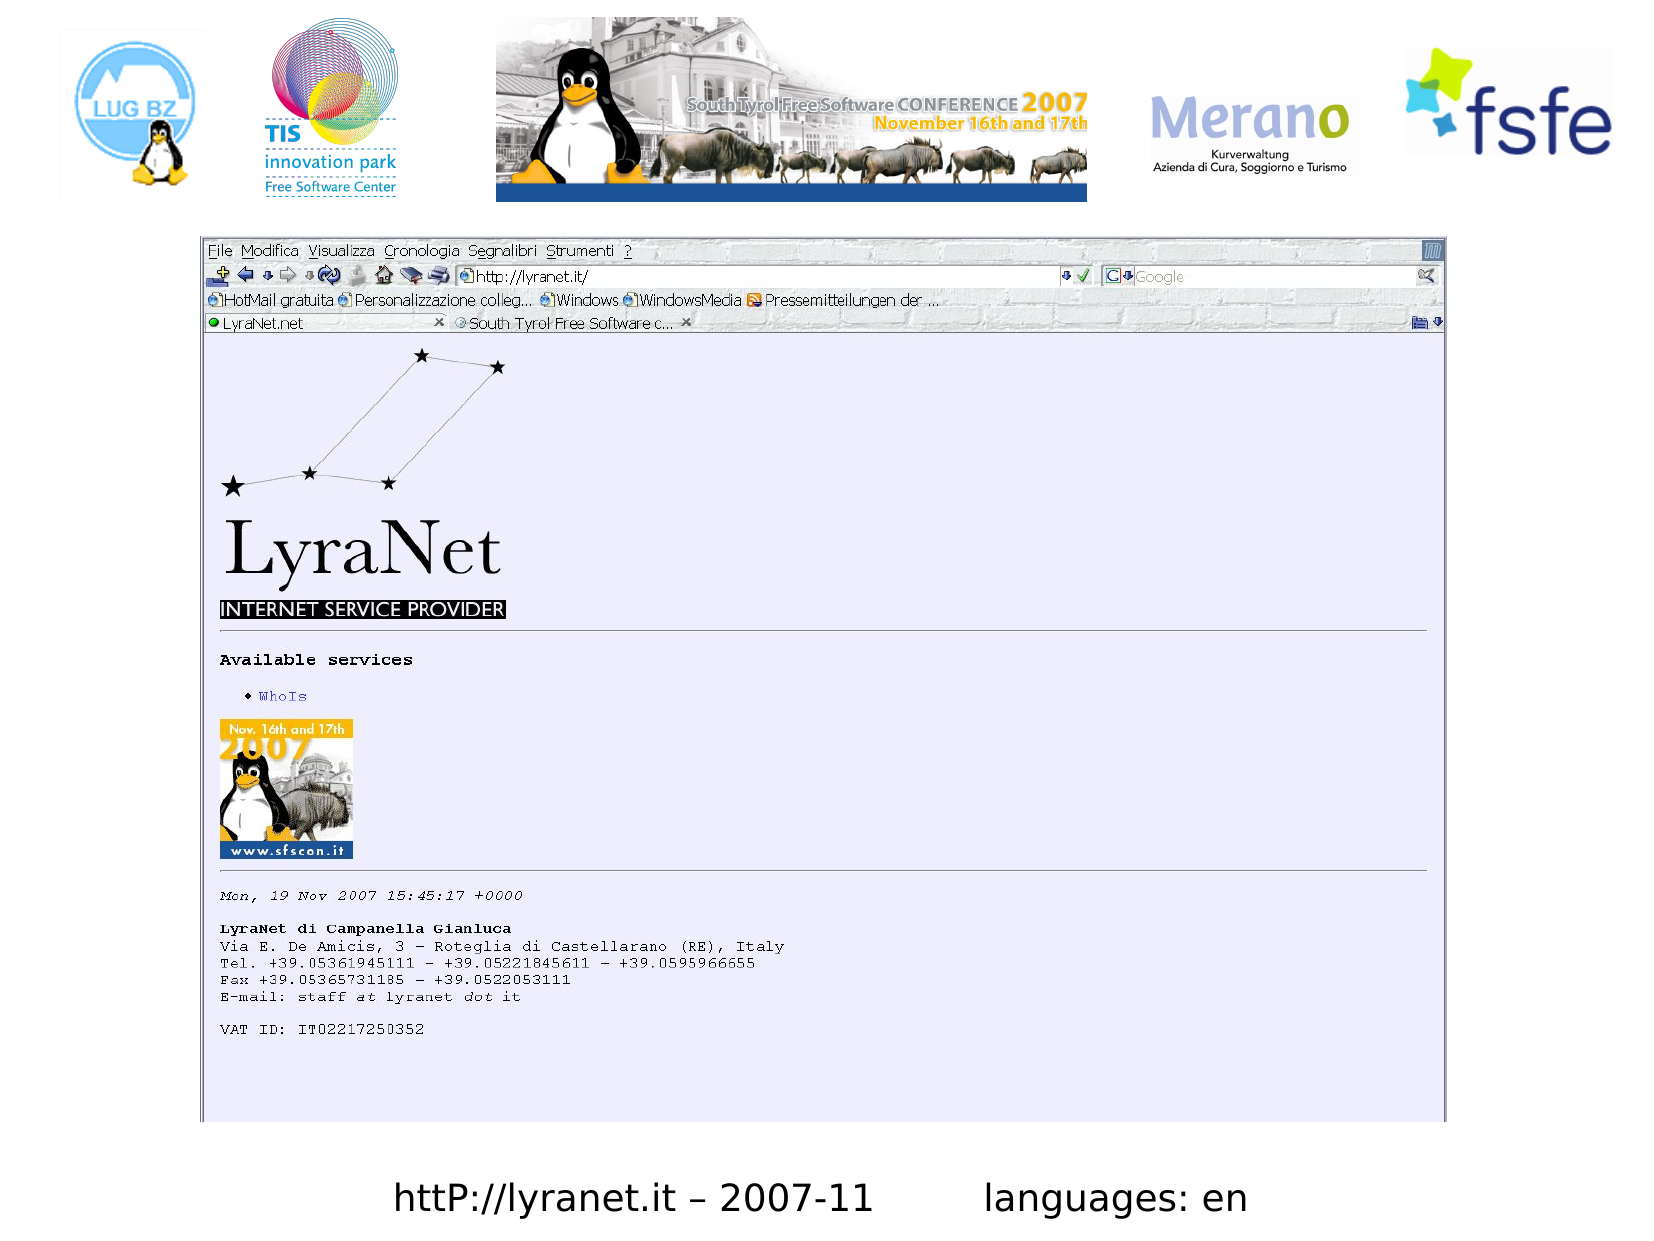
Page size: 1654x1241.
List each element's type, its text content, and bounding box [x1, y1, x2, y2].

picture [1405, 47, 1613, 156]
picture [496, 17, 1087, 202]
picture [59, 29, 220, 198]
picture [200, 236, 1447, 1123]
picture [1151, 96, 1359, 177]
text_box httP://lyranet.it – 2007-11 languages: en [318, 1169, 1323, 1228]
picture [265, 18, 398, 197]
